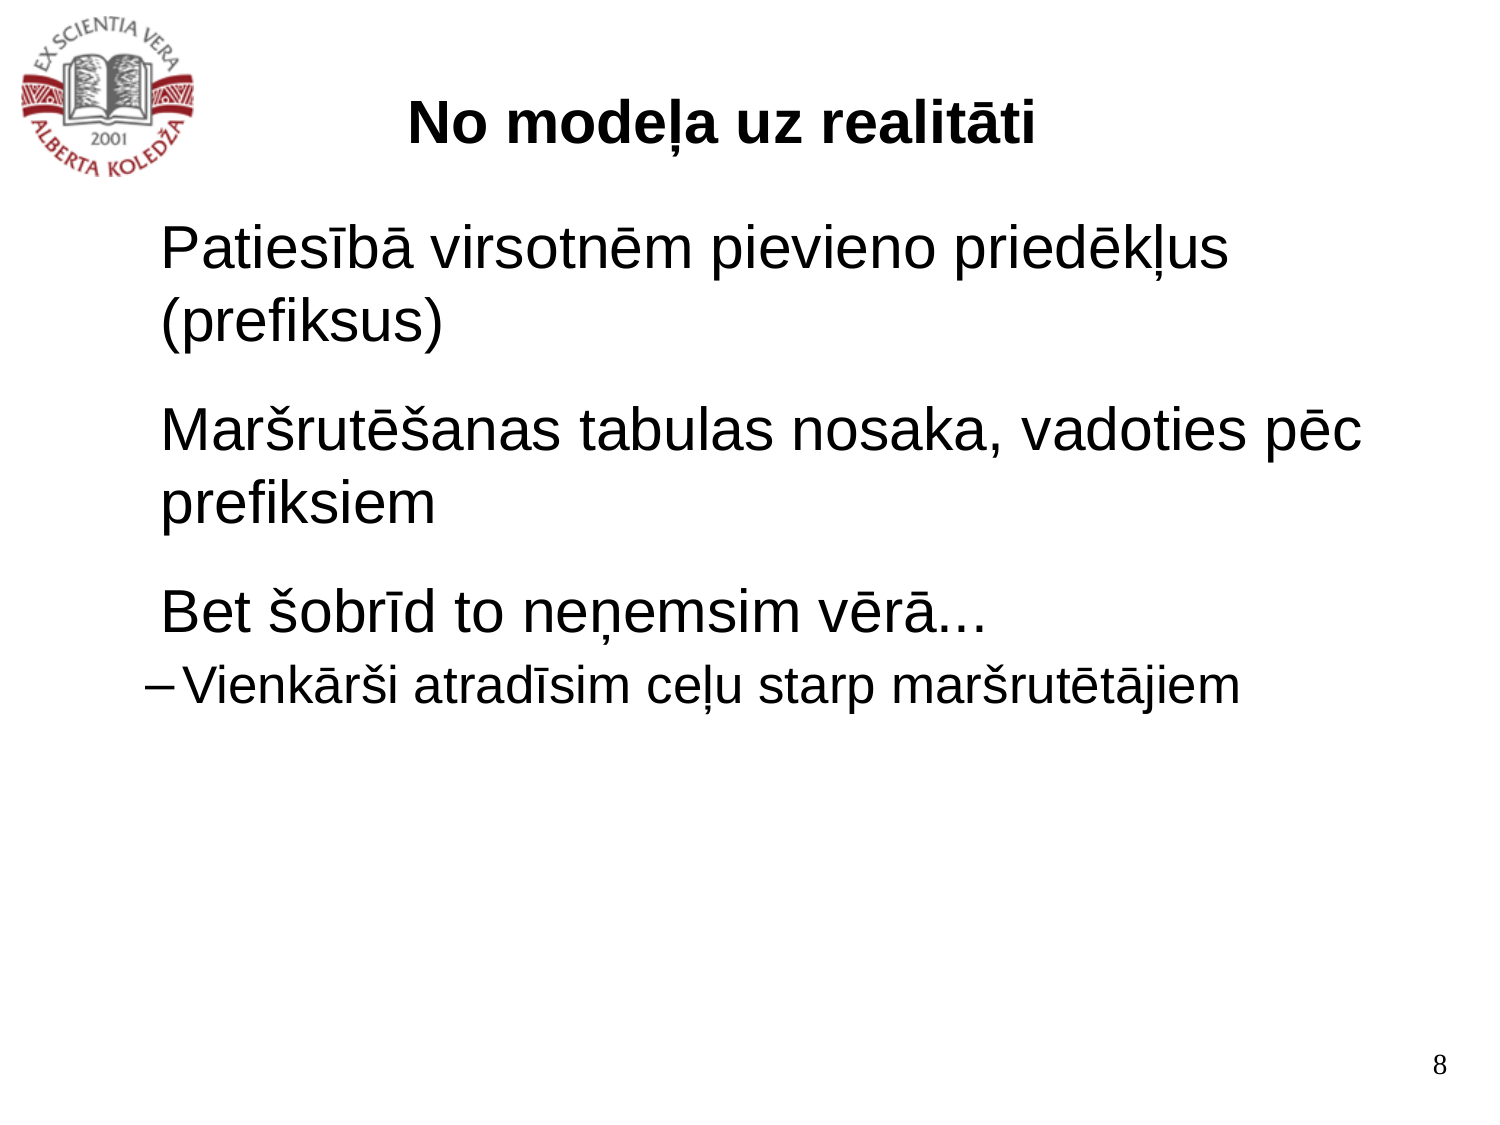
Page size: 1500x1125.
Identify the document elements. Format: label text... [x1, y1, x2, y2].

title No modeļa uz realitāti [50, 62, 1374, 175]
picture [21, 16, 194, 177]
list Patiesībā virsotnēm pievieno priedēkļus (prefiksus) Maršrutēšanas tabulas nosaka, vadoties pēc prefiksiem Bet šobrīd to neņemsim vērā... Vienkārši atradīsim ceļu starp maršrutētājiem [74, 200, 1463, 1101]
text_box <skaitlis> [1312, 1037, 1463, 1101]
